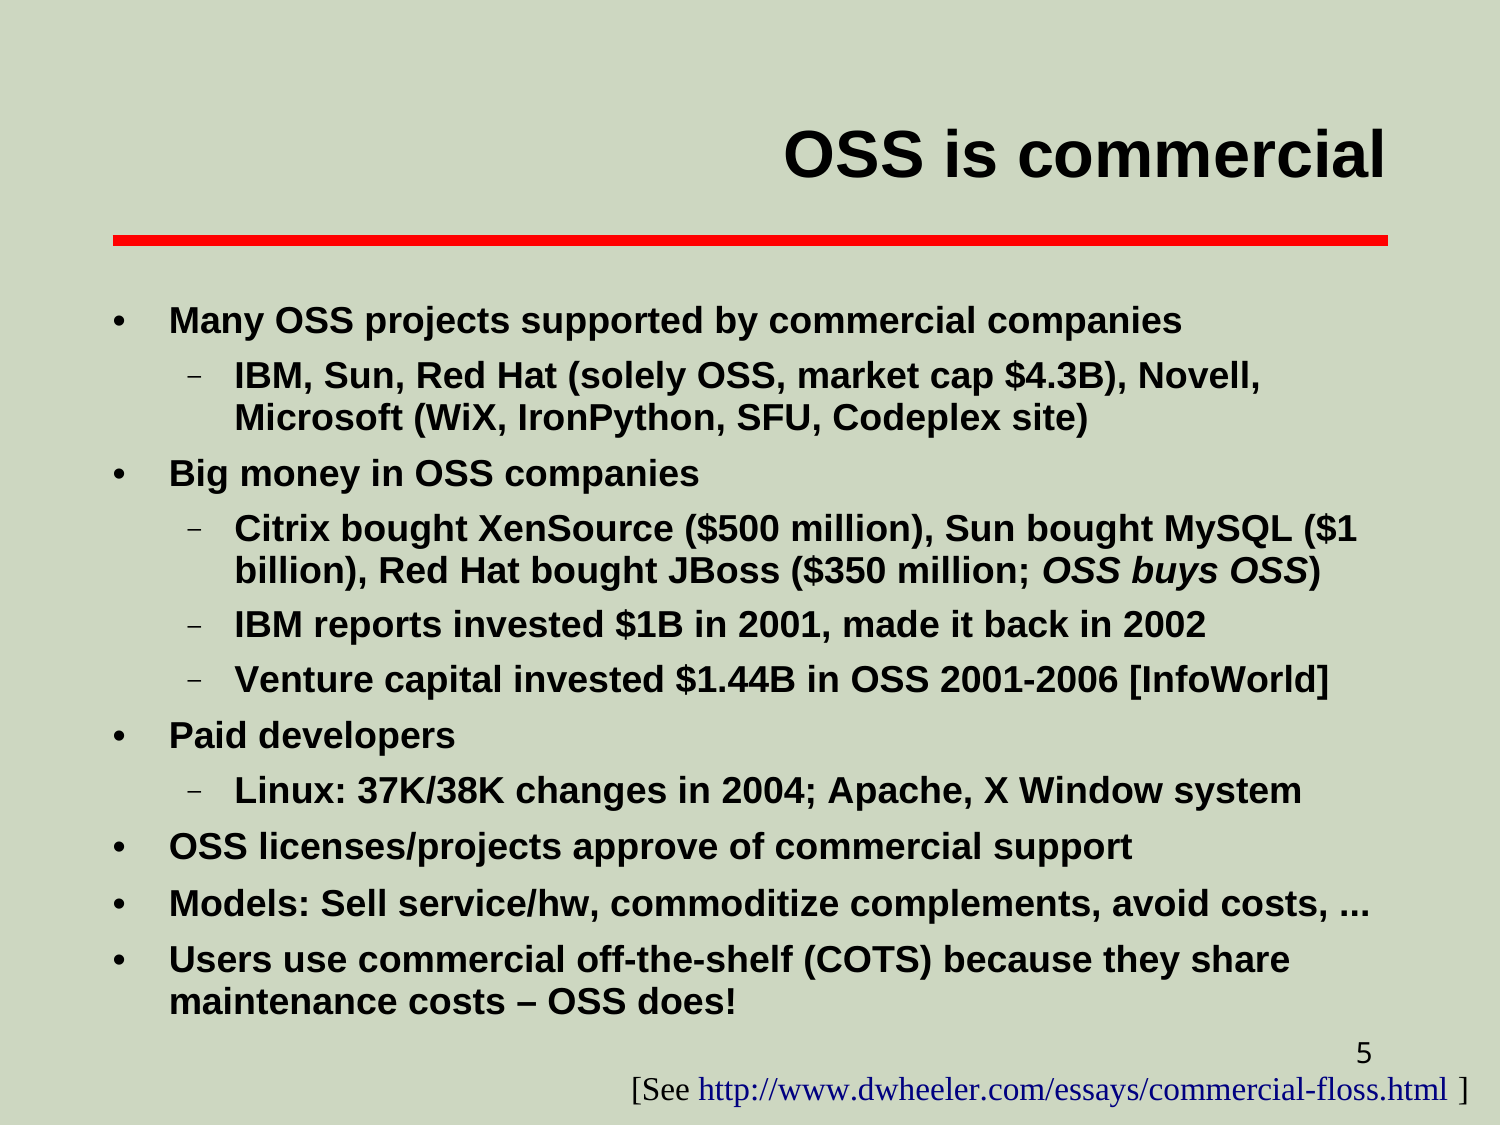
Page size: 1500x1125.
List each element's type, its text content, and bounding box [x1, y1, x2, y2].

text_box [See http://www.dwheeler.com/essays/commercial-floss.html ] [599, 1069, 1500, 1108]
title OSS is commercial [337, 93, 1388, 217]
list Many OSS projects supported by commercial companies IBM, Sun, Red Hat (solely OSS, market cap $4.3B), Novell, Microsoft (WiX, IronPython, SFU, Codeplex site) Big money in OSS companies Citrix bought XenSource ($500 million), Sun bought MySQL ($1 billion), Red Hat bought JBoss ($350 million; OSS buys OSS) IBM reports invested $1B in 2001, made it back in 2002 Venture capital invested $1.44B in OSS 2001-2006 [InfoWorld] Paid developers Linux: 37K/38K changes in 2004; Apache, X Window system OSS licenses/projects approve of commercial support Models: Sell service/hw, commoditize complements, avoid costs, ... Users use commercial off-the-shelf (COTS) because they share maintenance costs – OSS does! [112, 299, 1388, 1041]
